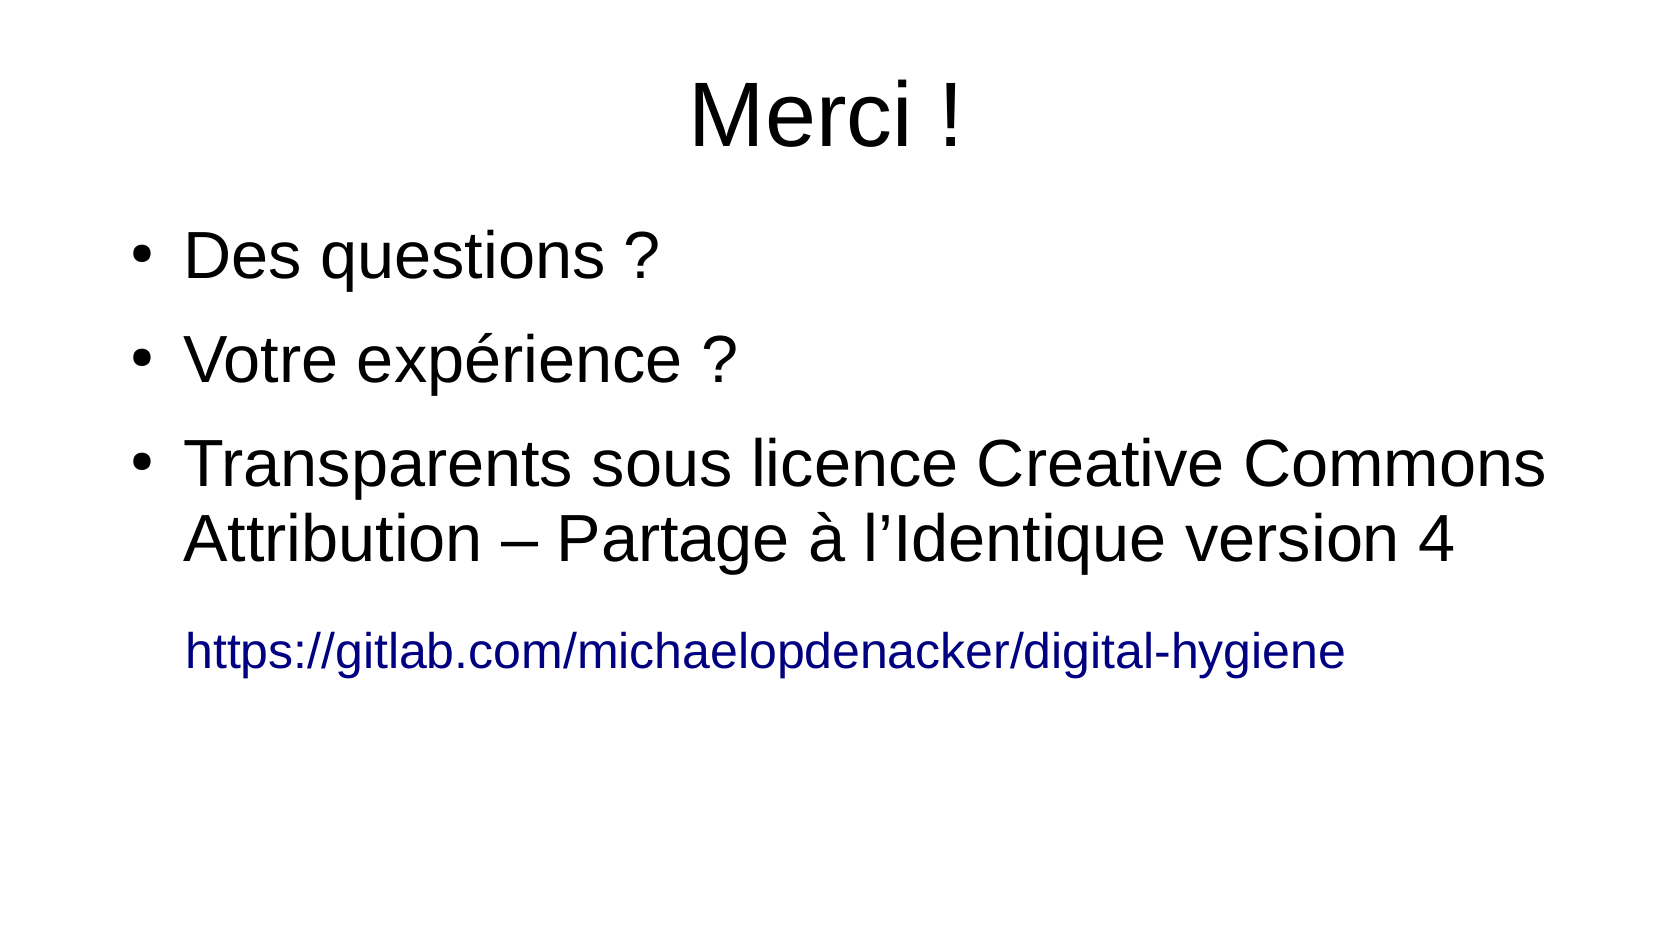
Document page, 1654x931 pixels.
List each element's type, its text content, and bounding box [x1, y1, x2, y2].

title Merci ! [82, 37, 1571, 193]
list Des questions ? Votre expérience ? Transparents sous licence Creative Commons Attribution – Partage à l’Identique version 4 [112, 217, 1605, 758]
text_box https://gitlab.com/michaelopdenacker/digital-hygiene [170, 616, 1372, 687]
